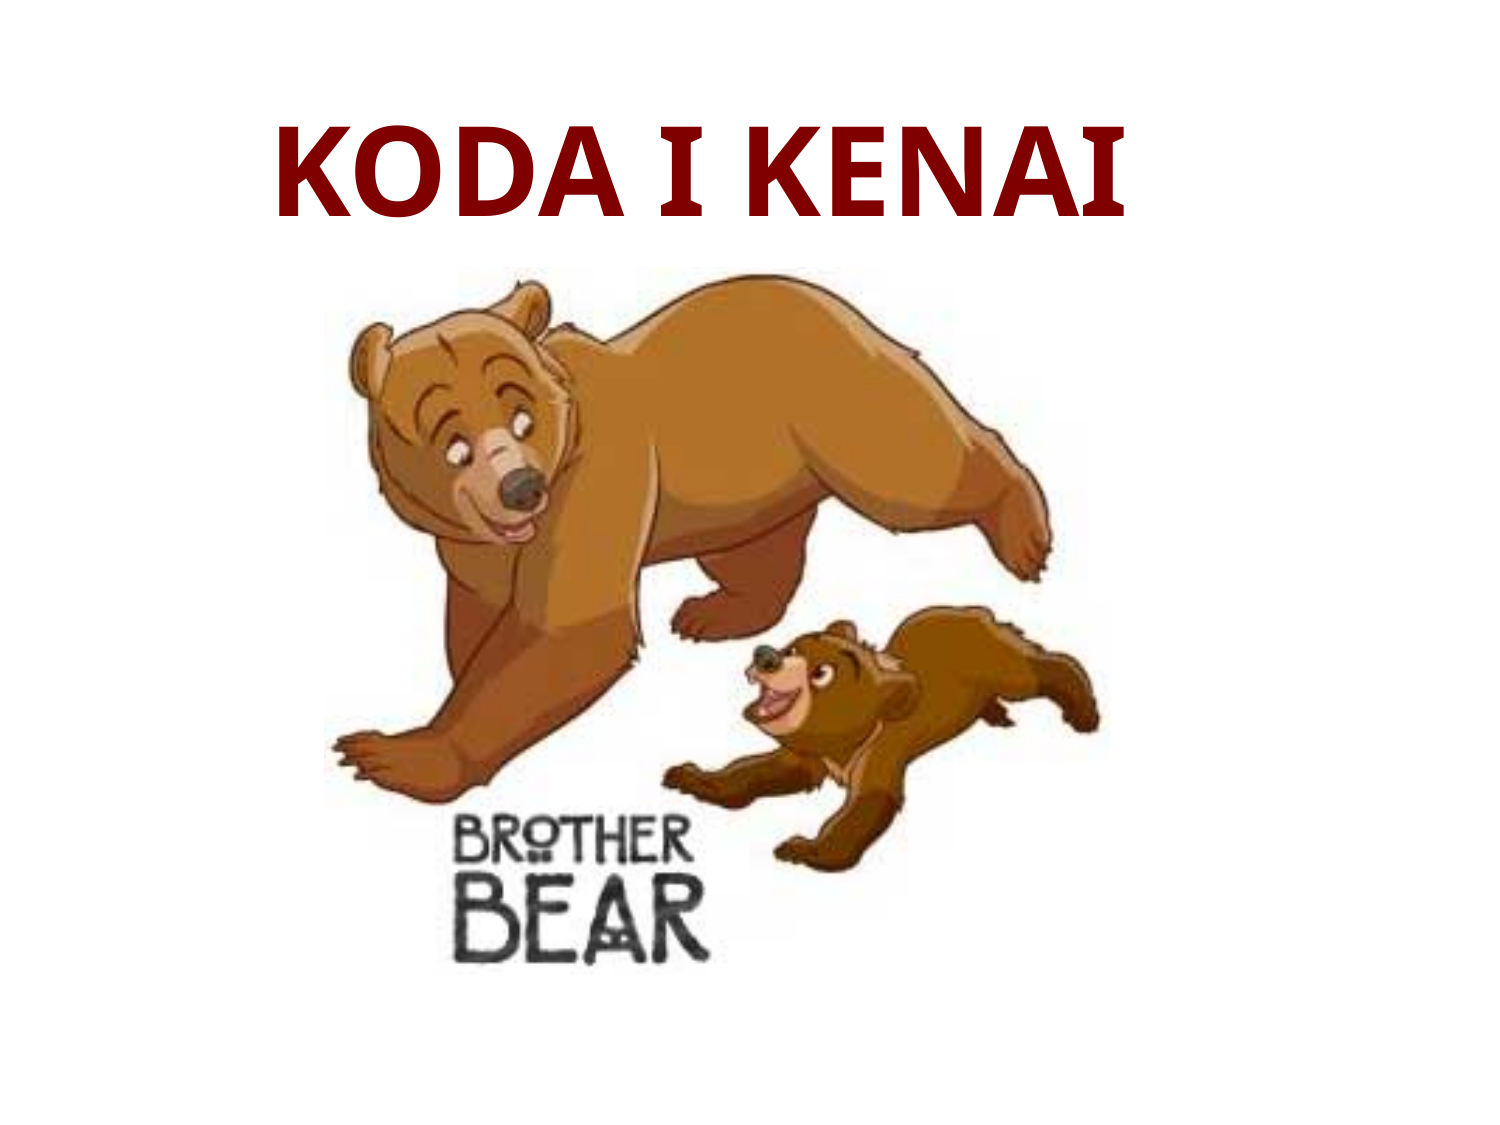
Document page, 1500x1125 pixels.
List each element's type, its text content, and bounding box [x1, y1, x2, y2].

picture [324, 267, 1111, 975]
title KODA I KENAI [135, 78, 1317, 256]
